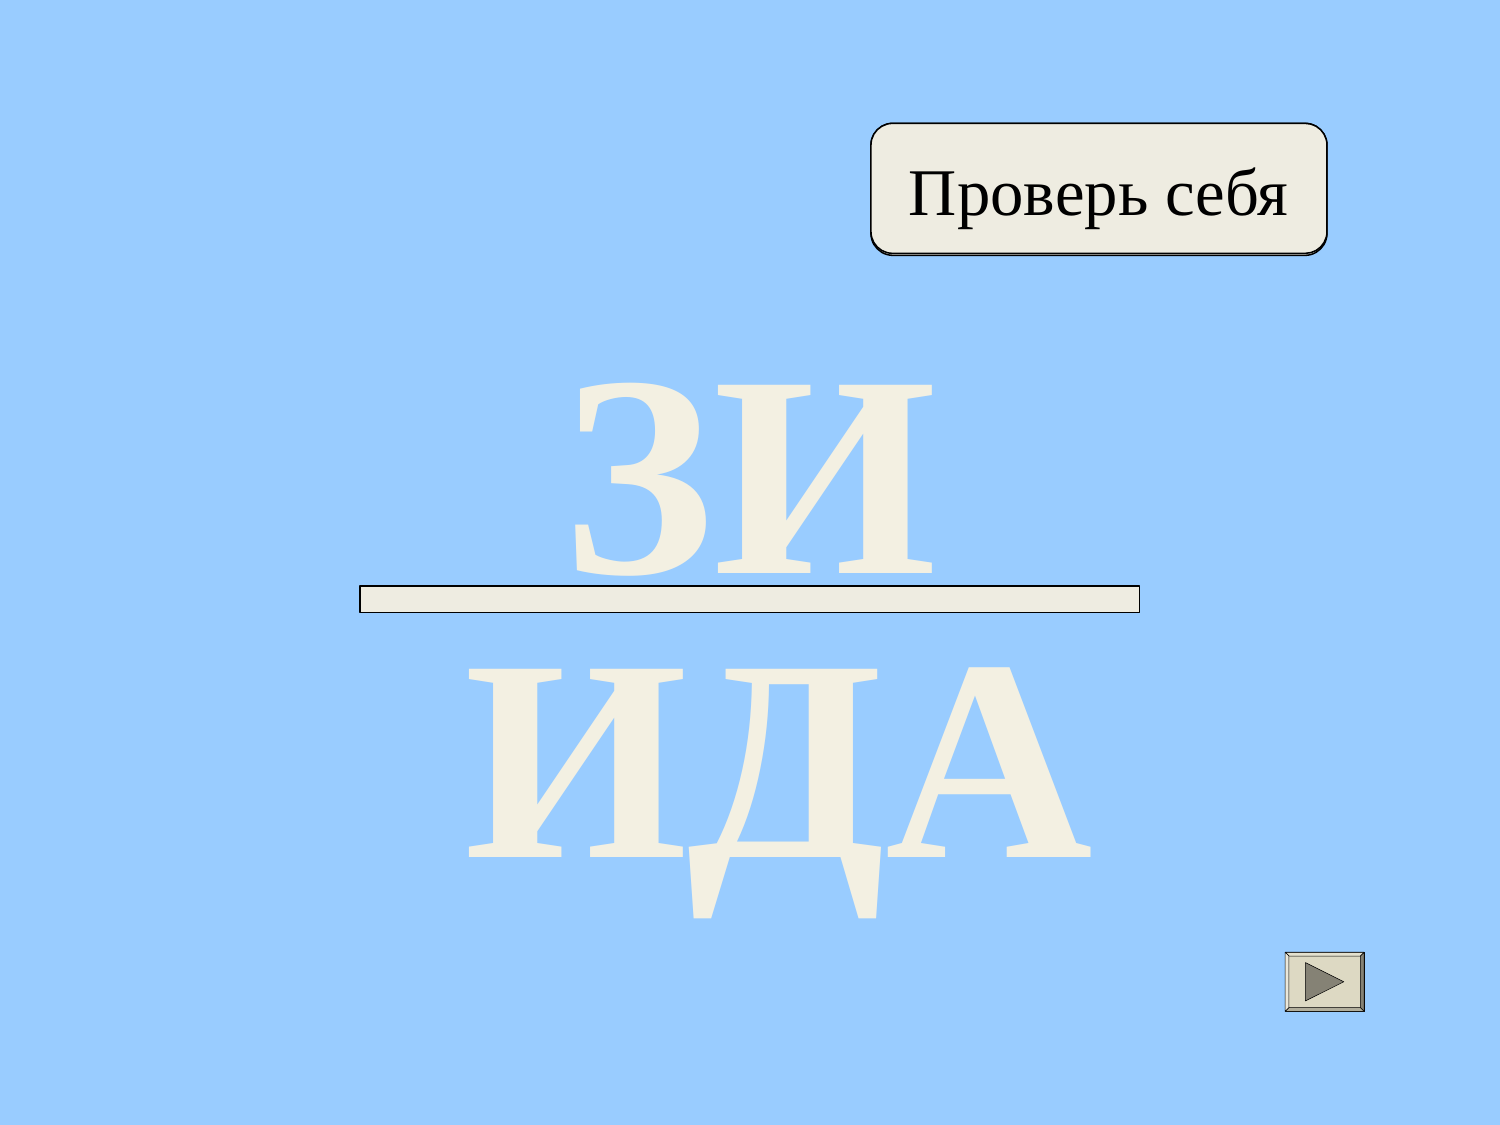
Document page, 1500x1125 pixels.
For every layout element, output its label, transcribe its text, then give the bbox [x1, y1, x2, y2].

text_box ЗИ [461, 278, 1039, 562]
text_box [360, 586, 395, 613]
text_box Проверь себя [870, 123, 1320, 250]
text_box [875, 127, 1332, 258]
text_box ИДА [395, 562, 1163, 923]
text_box ЗИ [786, 435, 863, 562]
text_box [1286, 952, 1365, 1012]
